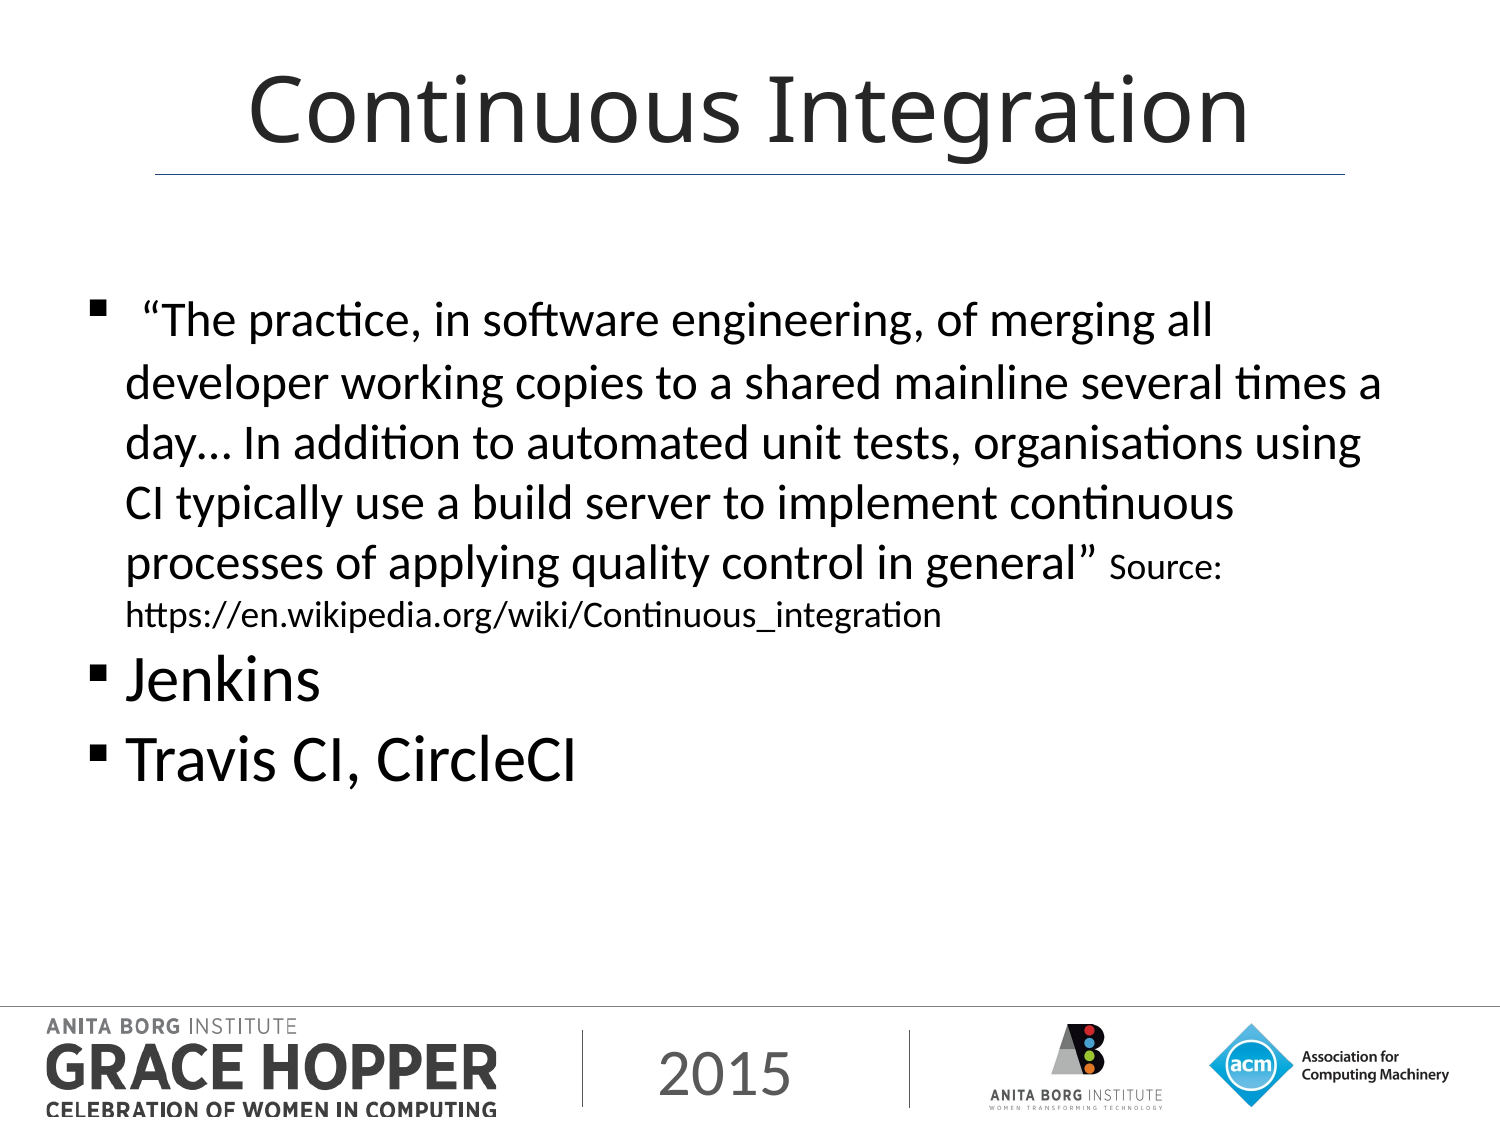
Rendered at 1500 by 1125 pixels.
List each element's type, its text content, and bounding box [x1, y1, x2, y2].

picture [989, 1024, 1162, 1110]
picture [1209, 1023, 1449, 1107]
text_box “The practice, in software engineering, of merging all developer working copies to a shared mainline several times a day… In addition to automated unit tests, organisations using CI typically use a build server to implement continuous processes of applying quality control in general” Source:https://en.wikipedia.org/wiki/Continuous_integration Jenkins Travis CI, CircleCI [74, 262, 1425, 1005]
text_box Continuous Integration [74, 19, 1425, 191]
